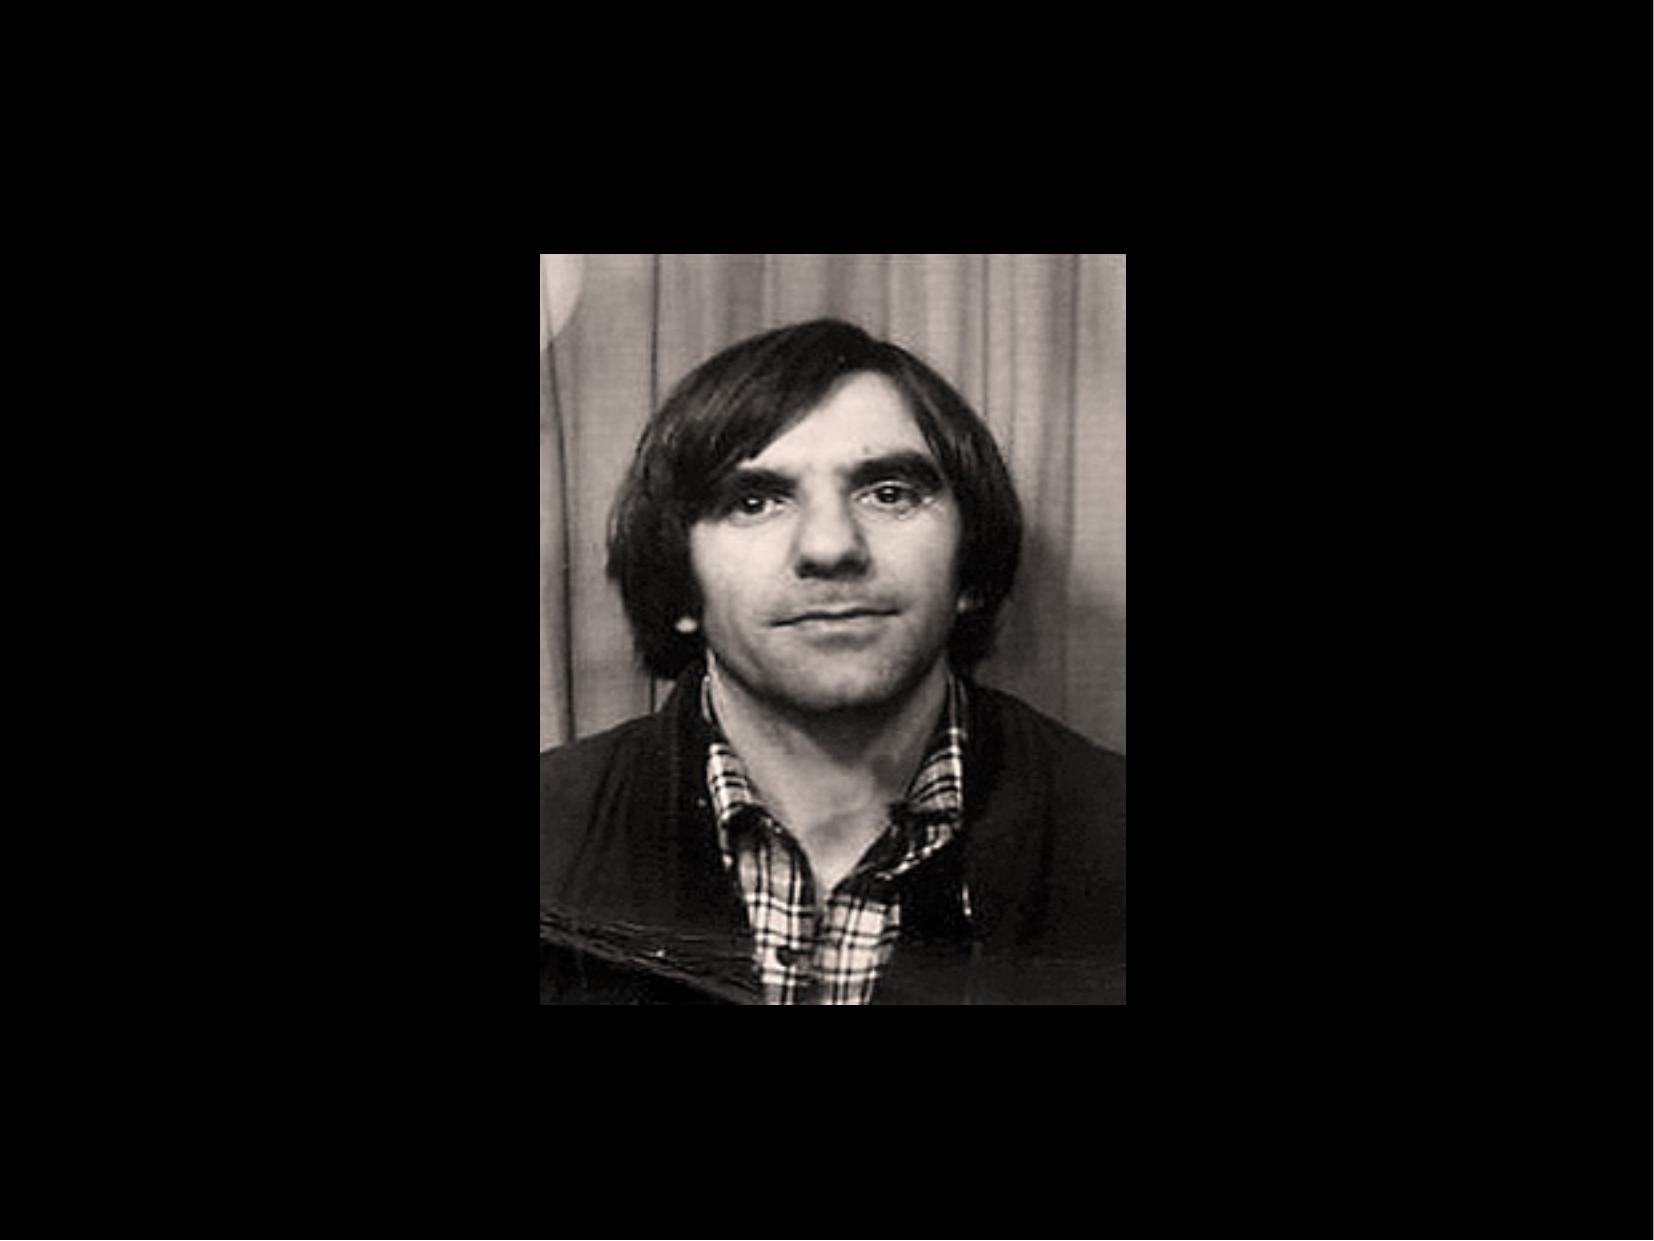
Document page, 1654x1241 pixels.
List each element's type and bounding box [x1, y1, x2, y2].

picture [540, 254, 1126, 1006]
